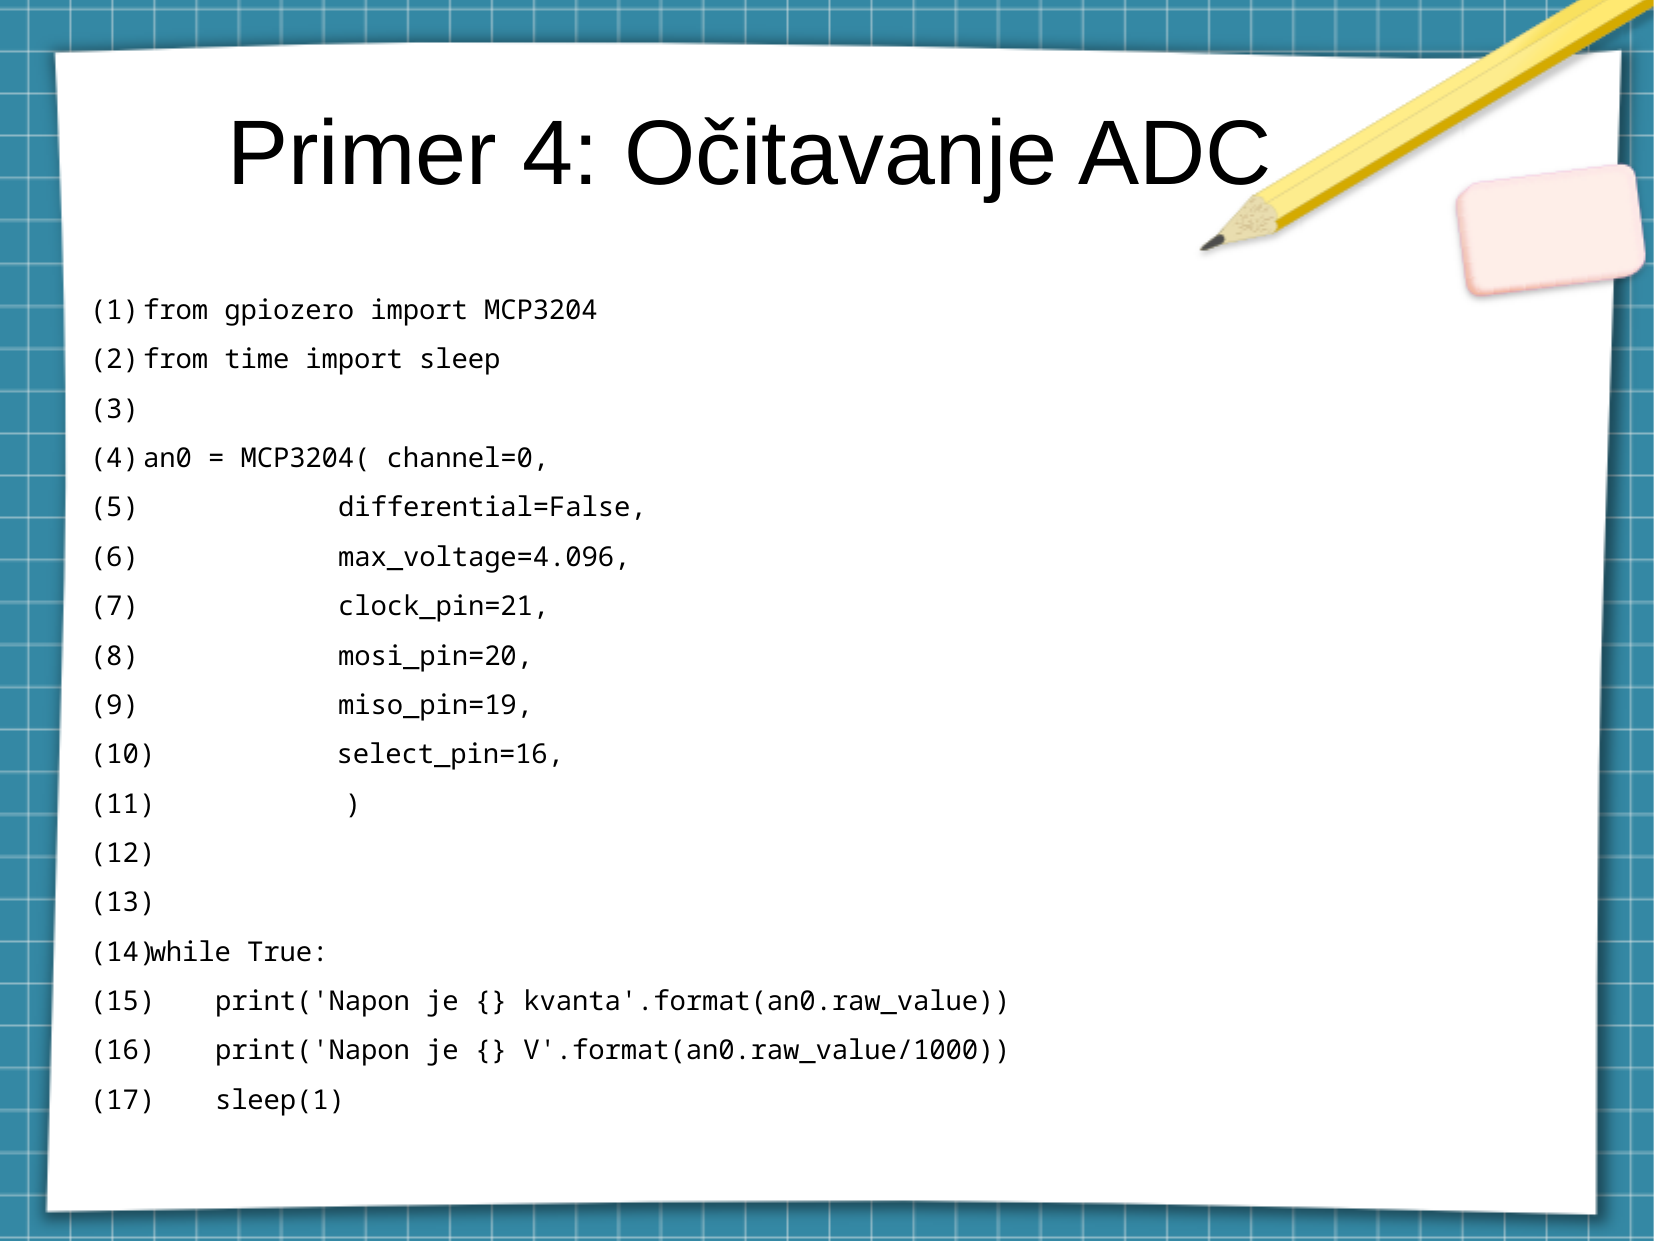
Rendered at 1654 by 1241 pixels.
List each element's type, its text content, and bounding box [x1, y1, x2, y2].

list from gpiozero import MCP3204 from time import sleep an0 = MCP3204( channel=0, differential=False, max_voltage=4.096, clock_pin=21, mosi_pin=20, miso_pin=19, select_pin=16, ) while True: print('Napon je {} kvanta'.format(an0.raw_value)) print('Napon je {} V'.format(an0.raw_value/1000)) sleep(1) [82, 290, 1571, 1126]
title Primer 4: Očitavanje ADC [82, 49, 1571, 257]
picture [0, 0, 1654, 1241]
